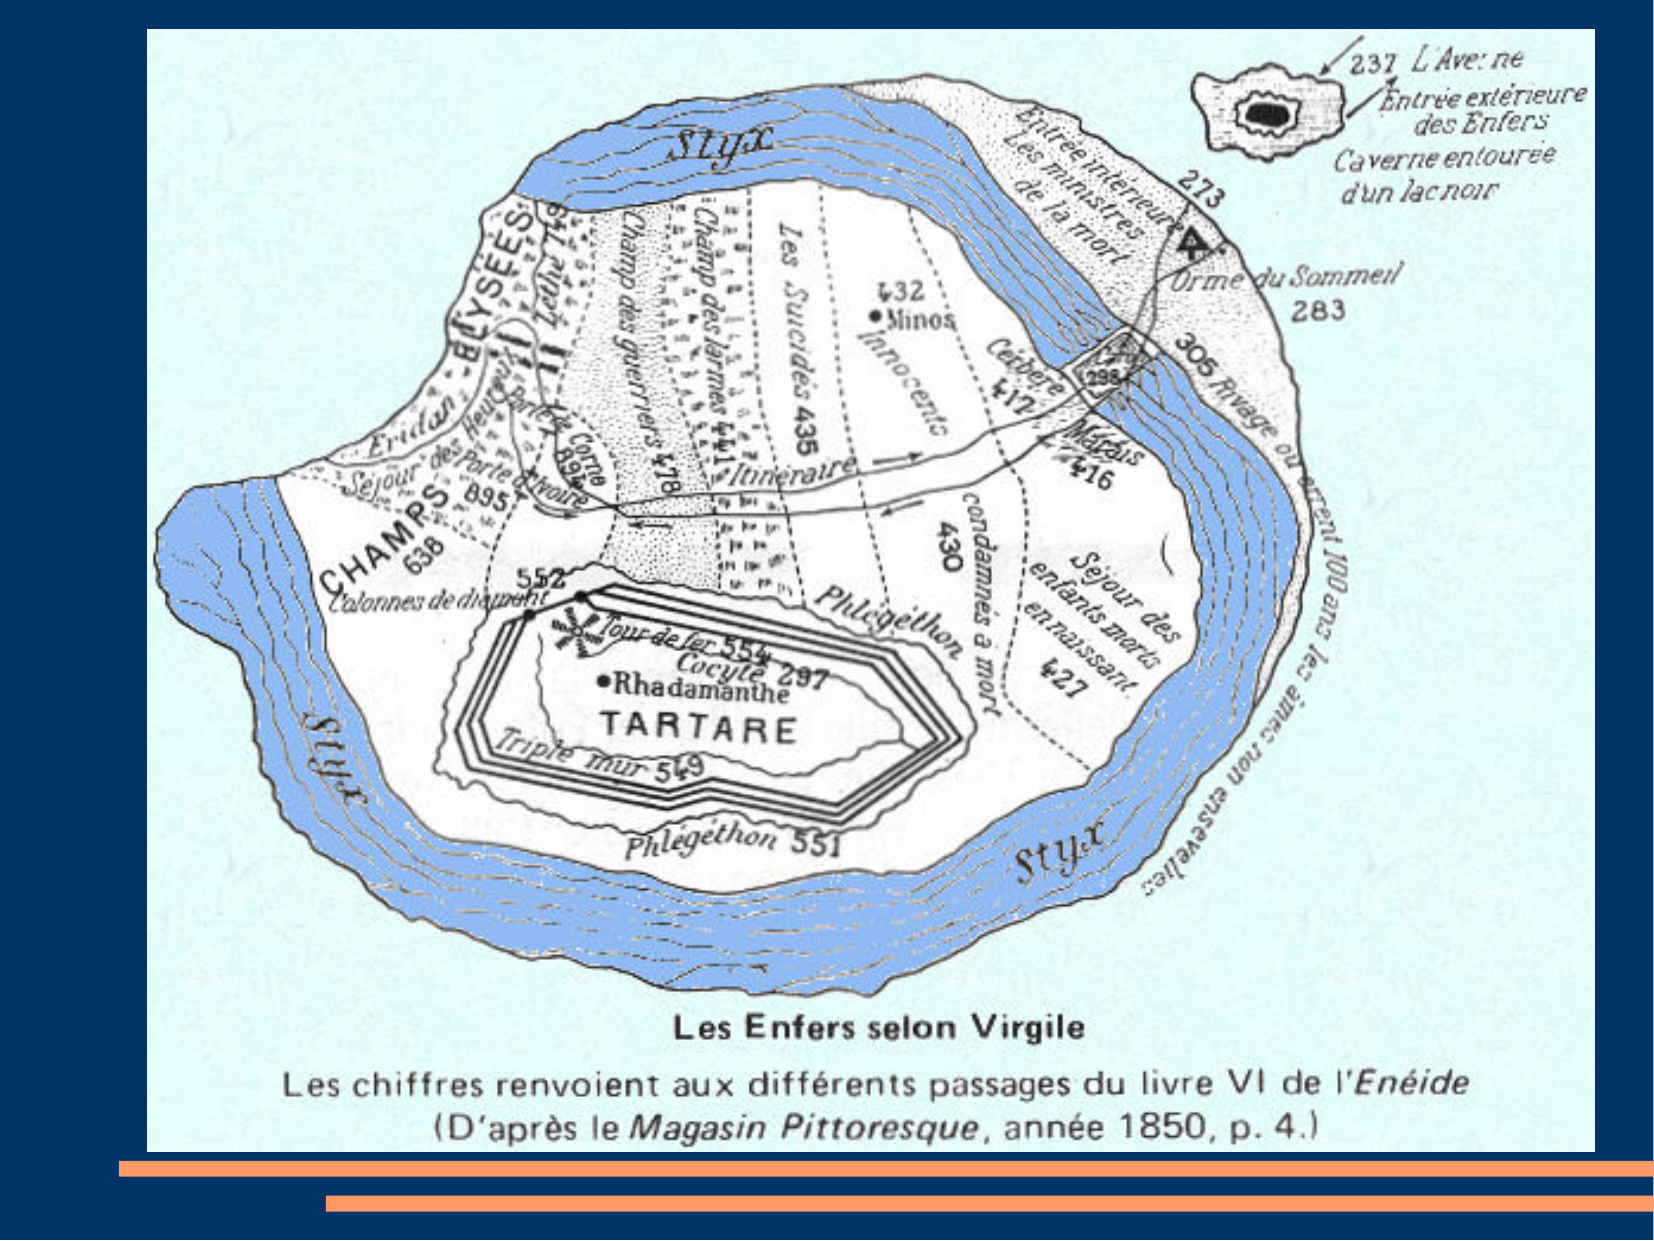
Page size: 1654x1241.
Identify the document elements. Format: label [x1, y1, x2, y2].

picture [147, 29, 1595, 1152]
